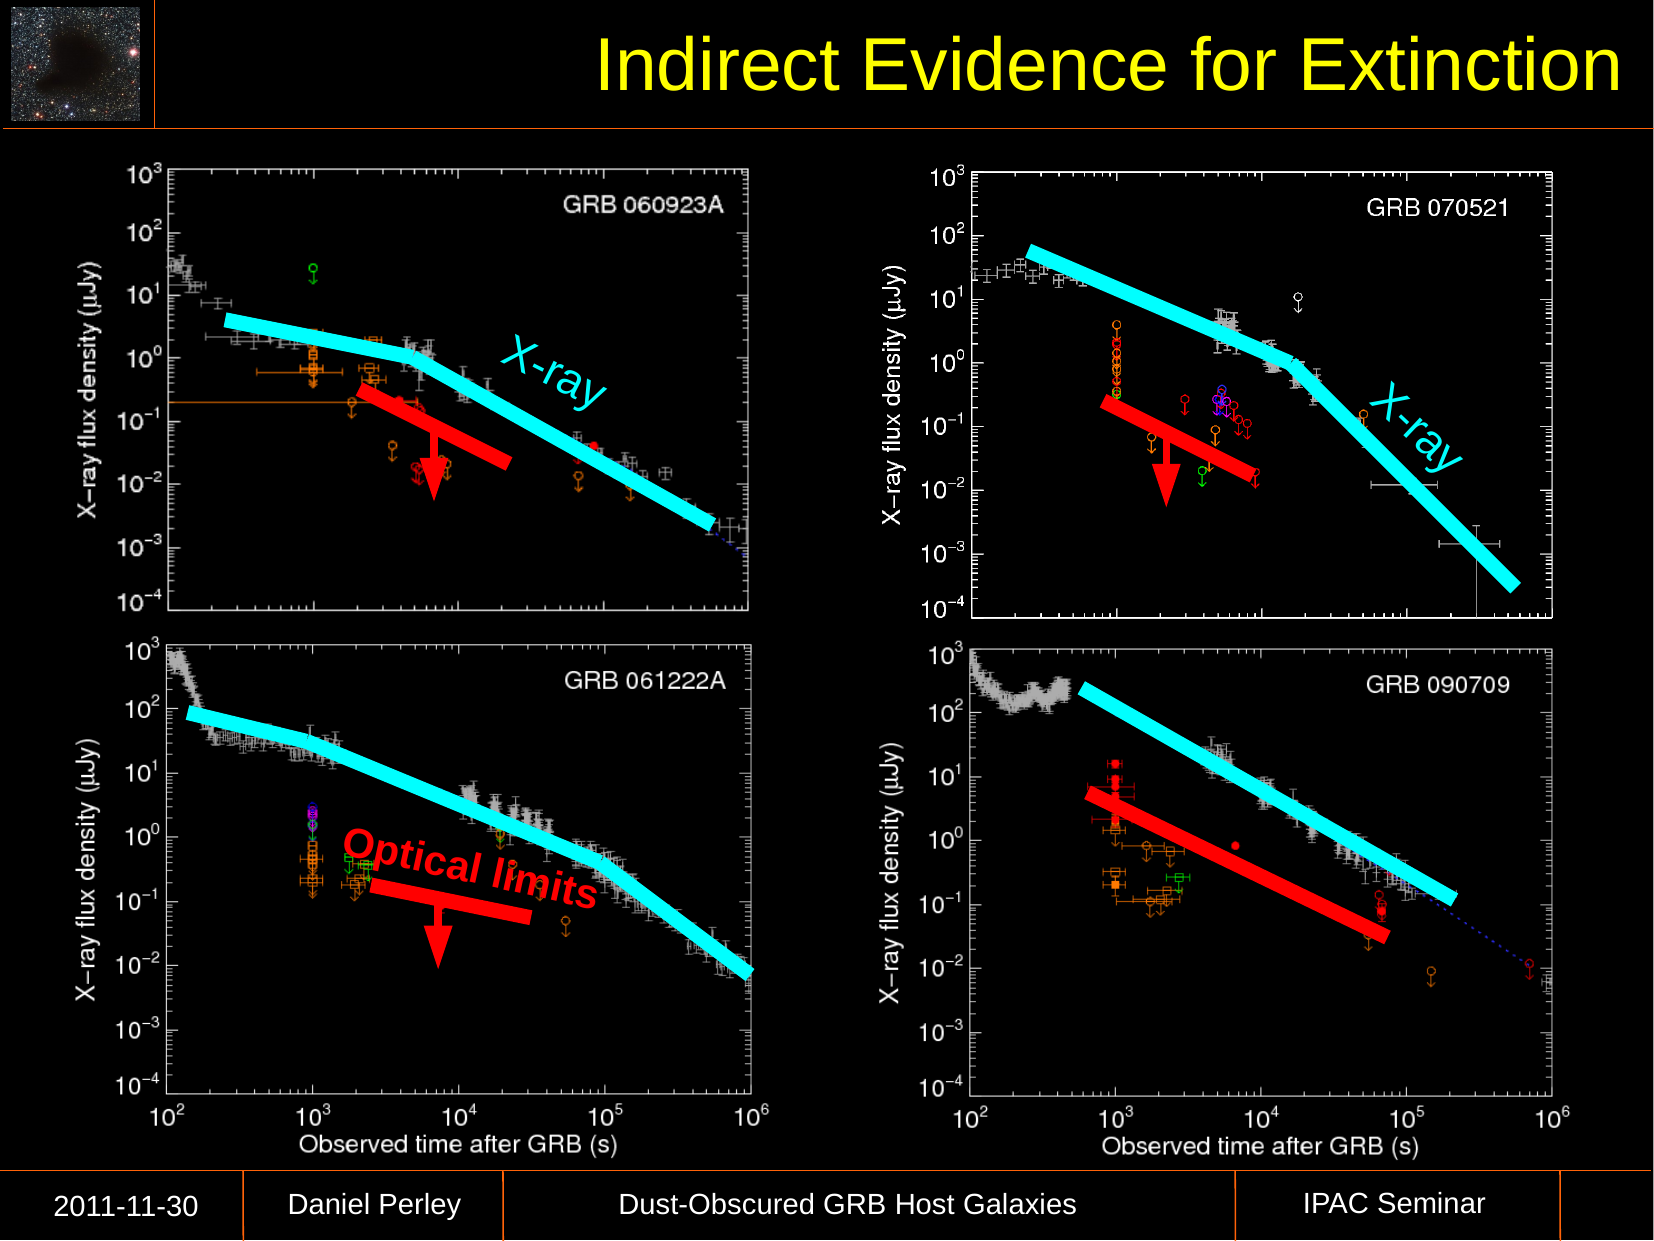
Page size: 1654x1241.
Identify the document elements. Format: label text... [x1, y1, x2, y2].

text_box X-ray [478, 311, 643, 438]
title Indirect Evidence for Extinction [337, 21, 1624, 108]
picture [840, 131, 1591, 1169]
picture [37, 130, 788, 1166]
text_box Optical limits [322, 807, 650, 933]
text_box X-ray [1345, 356, 1501, 508]
picture [11, 7, 140, 121]
